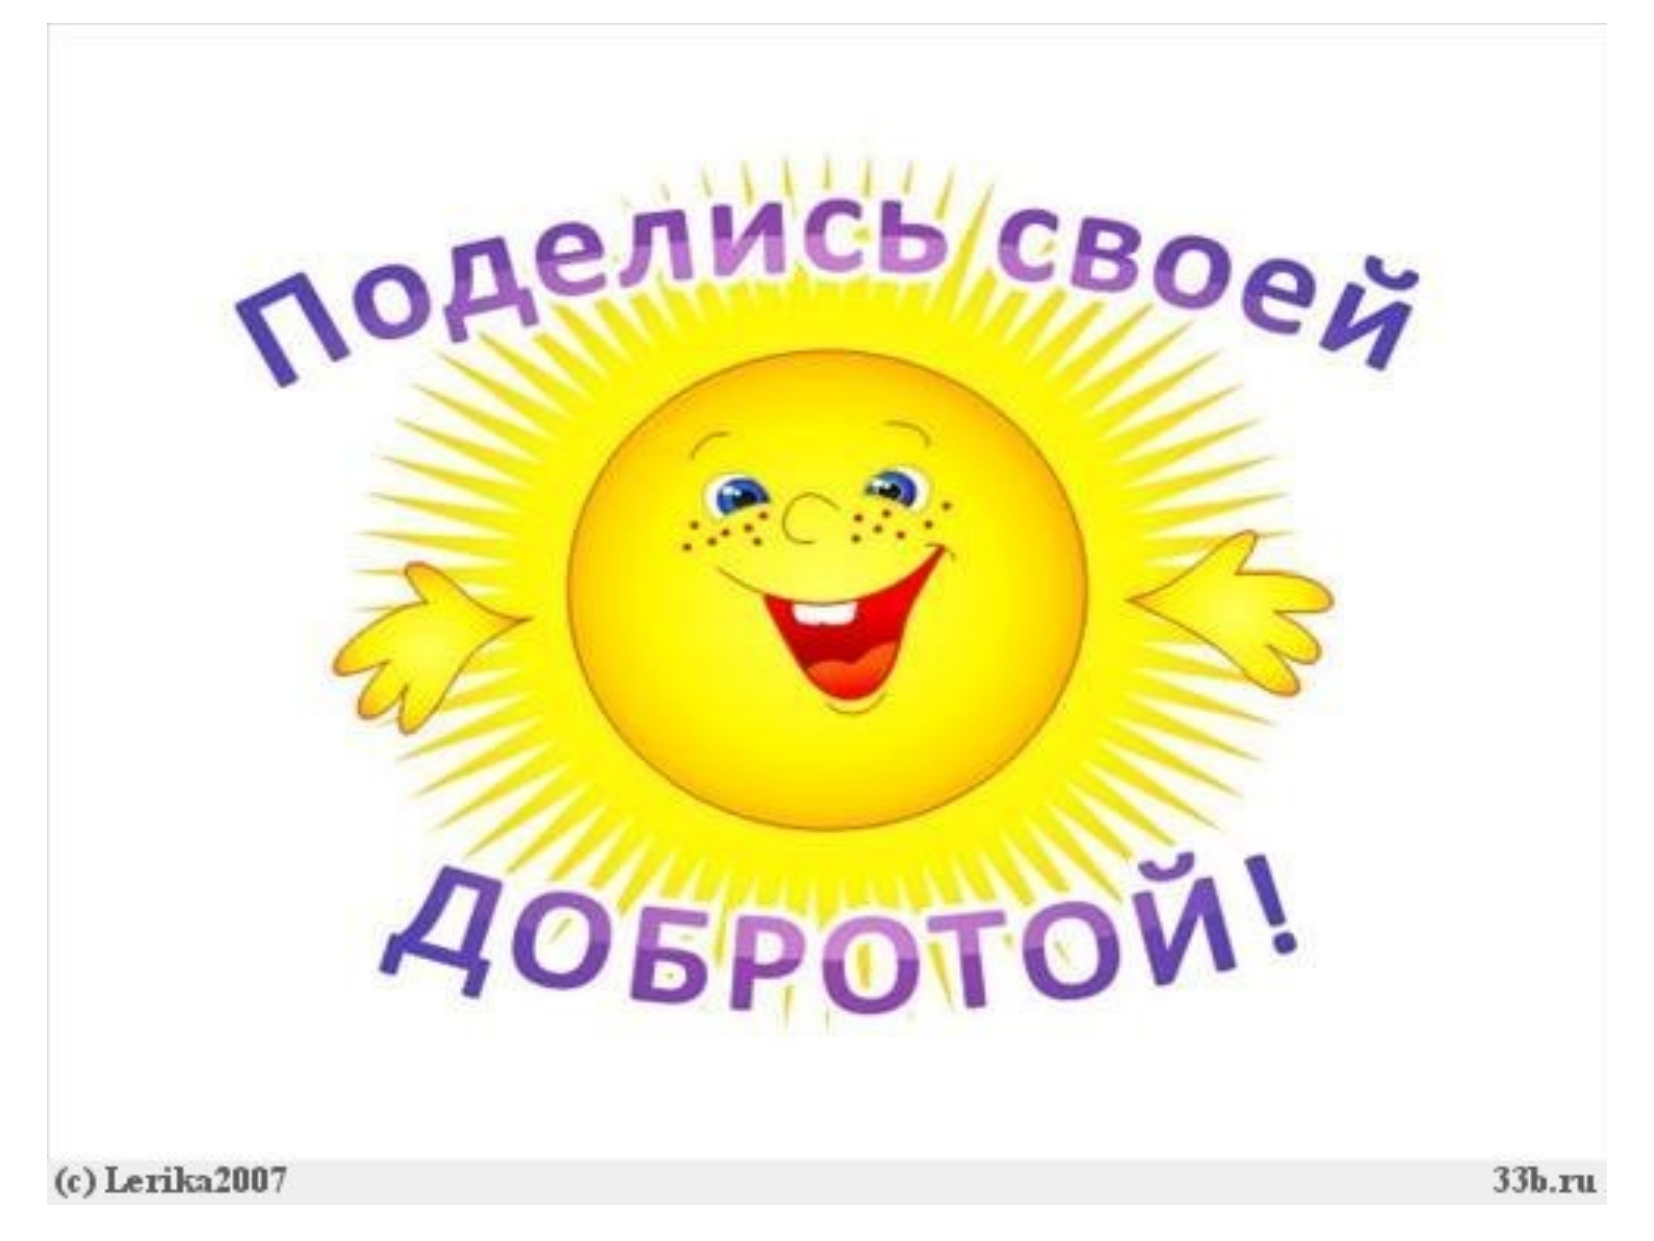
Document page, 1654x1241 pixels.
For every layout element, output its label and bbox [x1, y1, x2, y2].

picture [47, 23, 1607, 1205]
